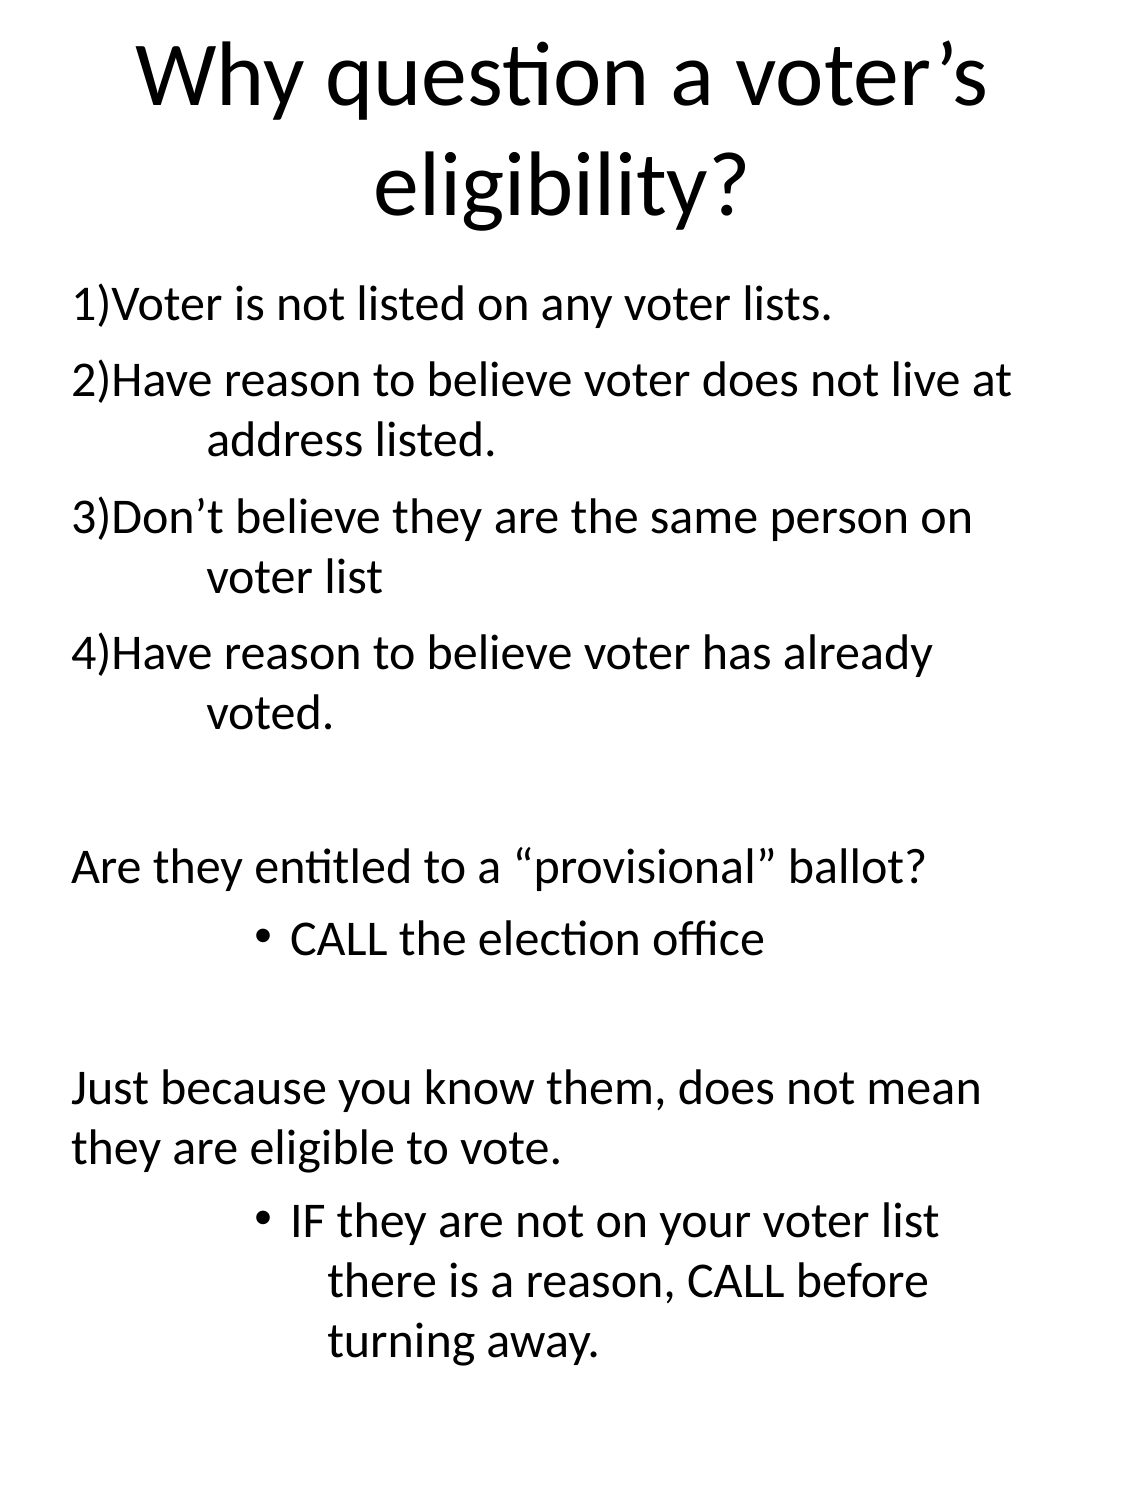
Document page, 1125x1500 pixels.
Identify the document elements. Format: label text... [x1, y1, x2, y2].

text_box Voter is not listed on any voter lists. Have reason to believe voter does not live at address listed. Don’t believe they are the same person on voter list Have reason to believe voter has already voted. Are they entitled to a “provisional” ballot? CALL the election office Just because you know them, does not mean they are eligible to vote. IF they are not on your voter list there is a reason, CALL before turning away. [56, 262, 1069, 1438]
text_box Why question a voter’s eligibility? [56, 10, 1069, 238]
